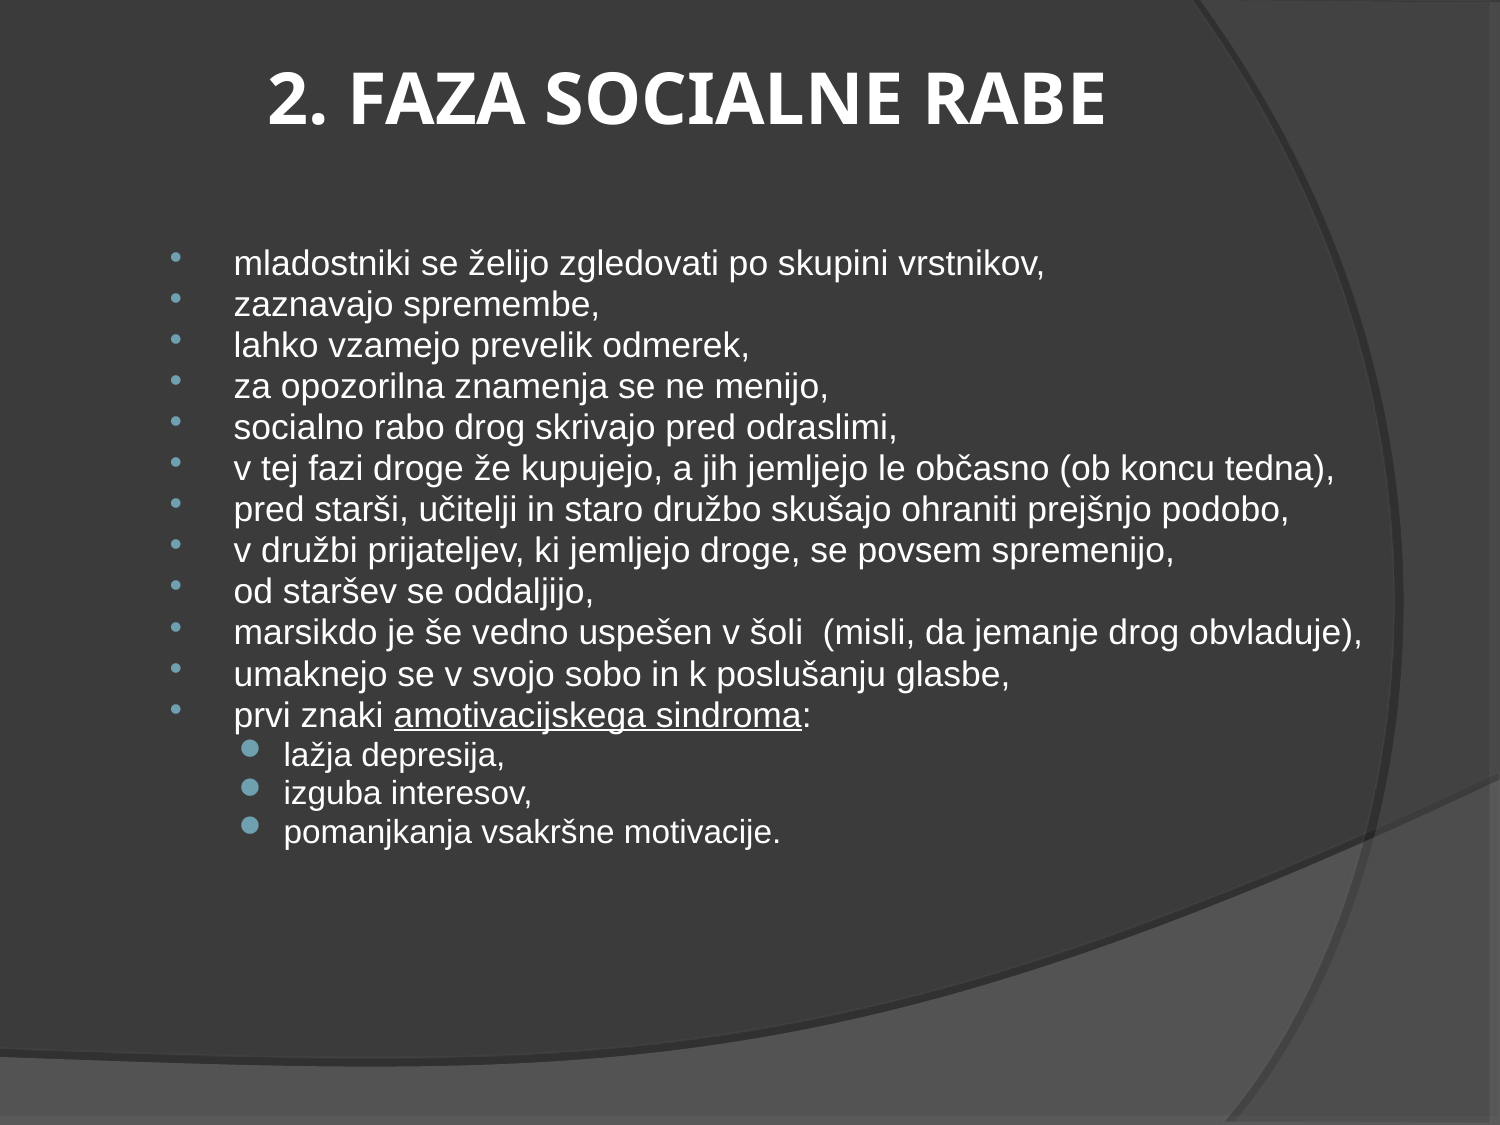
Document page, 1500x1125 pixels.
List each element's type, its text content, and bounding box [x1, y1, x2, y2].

list mladostniki se želijo zgledovati po skupini vrstnikov, zaznavajo spremembe, lahko vzamejo prevelik odmerek, za opozorilna znamenja se ne menijo, socialno rabo drog skrivajo pred odraslimi, v tej fazi droge že kupujejo, a jih jemljejo le občasno (ob koncu tedna), pred starši, učitelji in staro družbo skušajo ohraniti prejšnjo podobo, v družbi prijateljev, ki jemljejo droge, se povsem spremenijo, od staršev se oddaljijo, marsikdo je še vedno uspešen v šoli (misli, da jemanje drog obvladuje), umaknejo se v svojo sobo in k poslušanju glasbe, prvi znaki amotivacijskega sindroma: lažja depresija, izguba interesov, pomanjkanja vsakršne motivacije. [150, 199, 1425, 1102]
title 2. FAZA SOCIALNE RABE [75, 45, 1300, 233]
